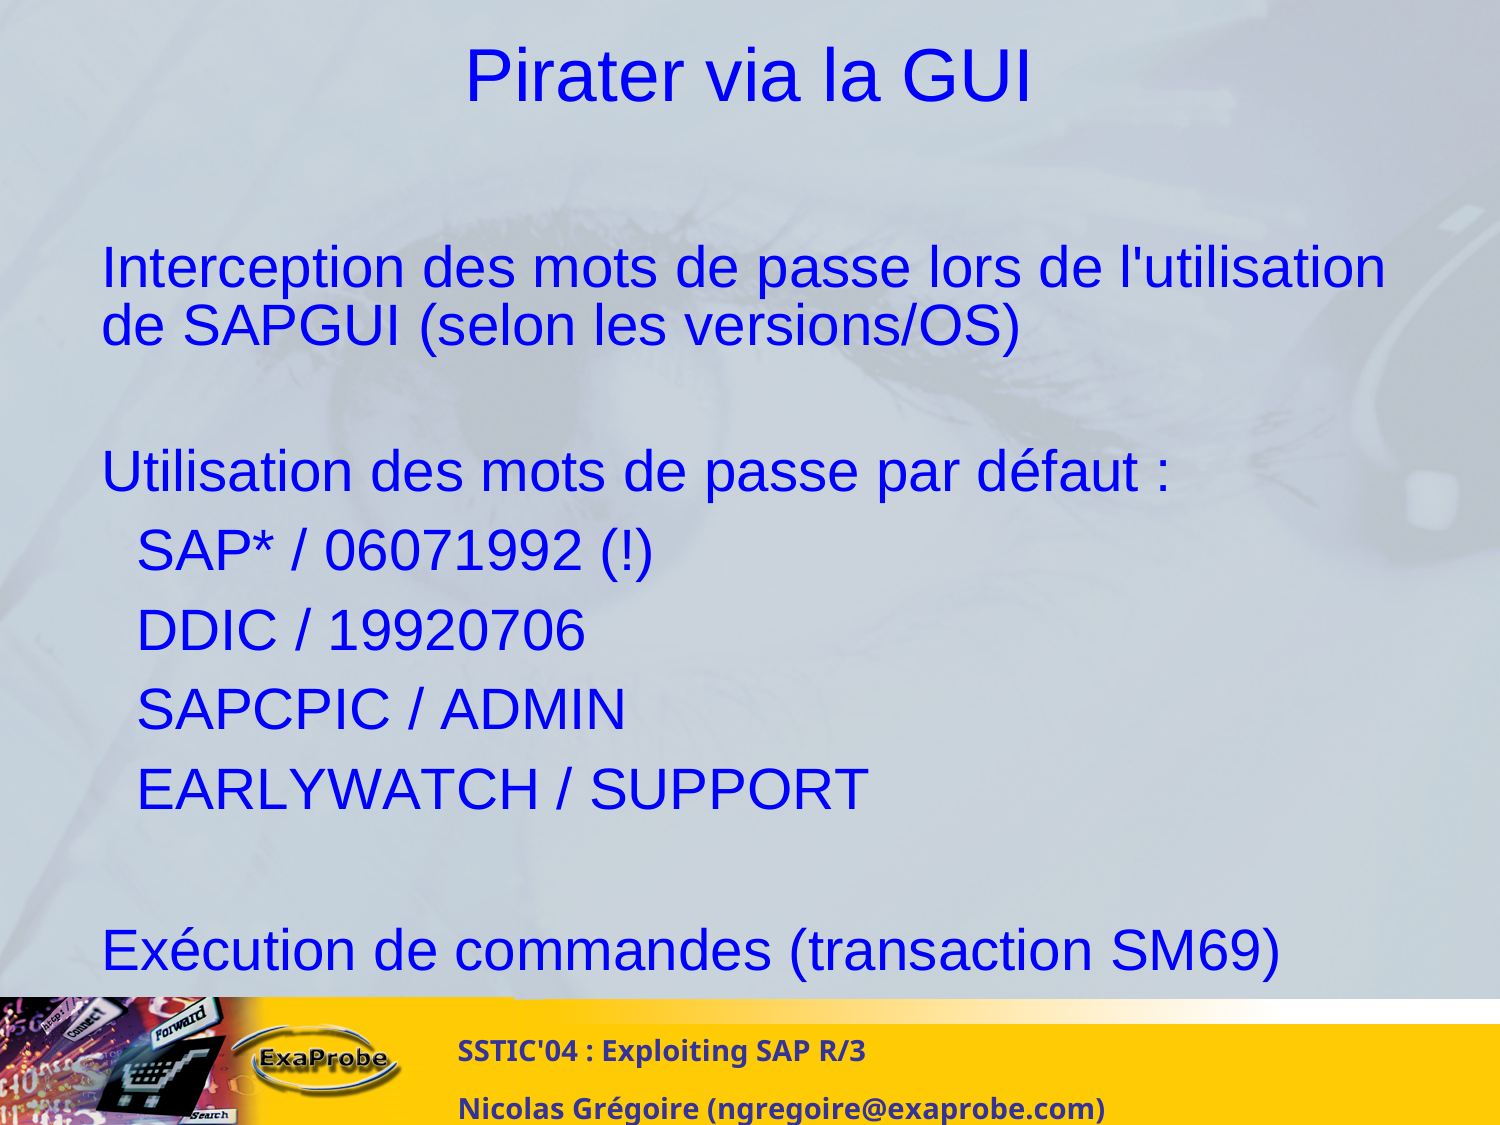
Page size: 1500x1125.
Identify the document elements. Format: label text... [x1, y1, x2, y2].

list Interception des mots de passe lors de l'utilisation de SAPGUI (selon les versions/OS) Utilisation des mots de passe par défaut : SAP* / 06071992 (!) DDIC / 19920706 SAPCPIC / ADMIN EARLYWATCH / SUPPORT Exécution de commandes (transaction SM69) [86, 232, 1437, 998]
title Pirater via la GUI [0, 0, 1500, 152]
